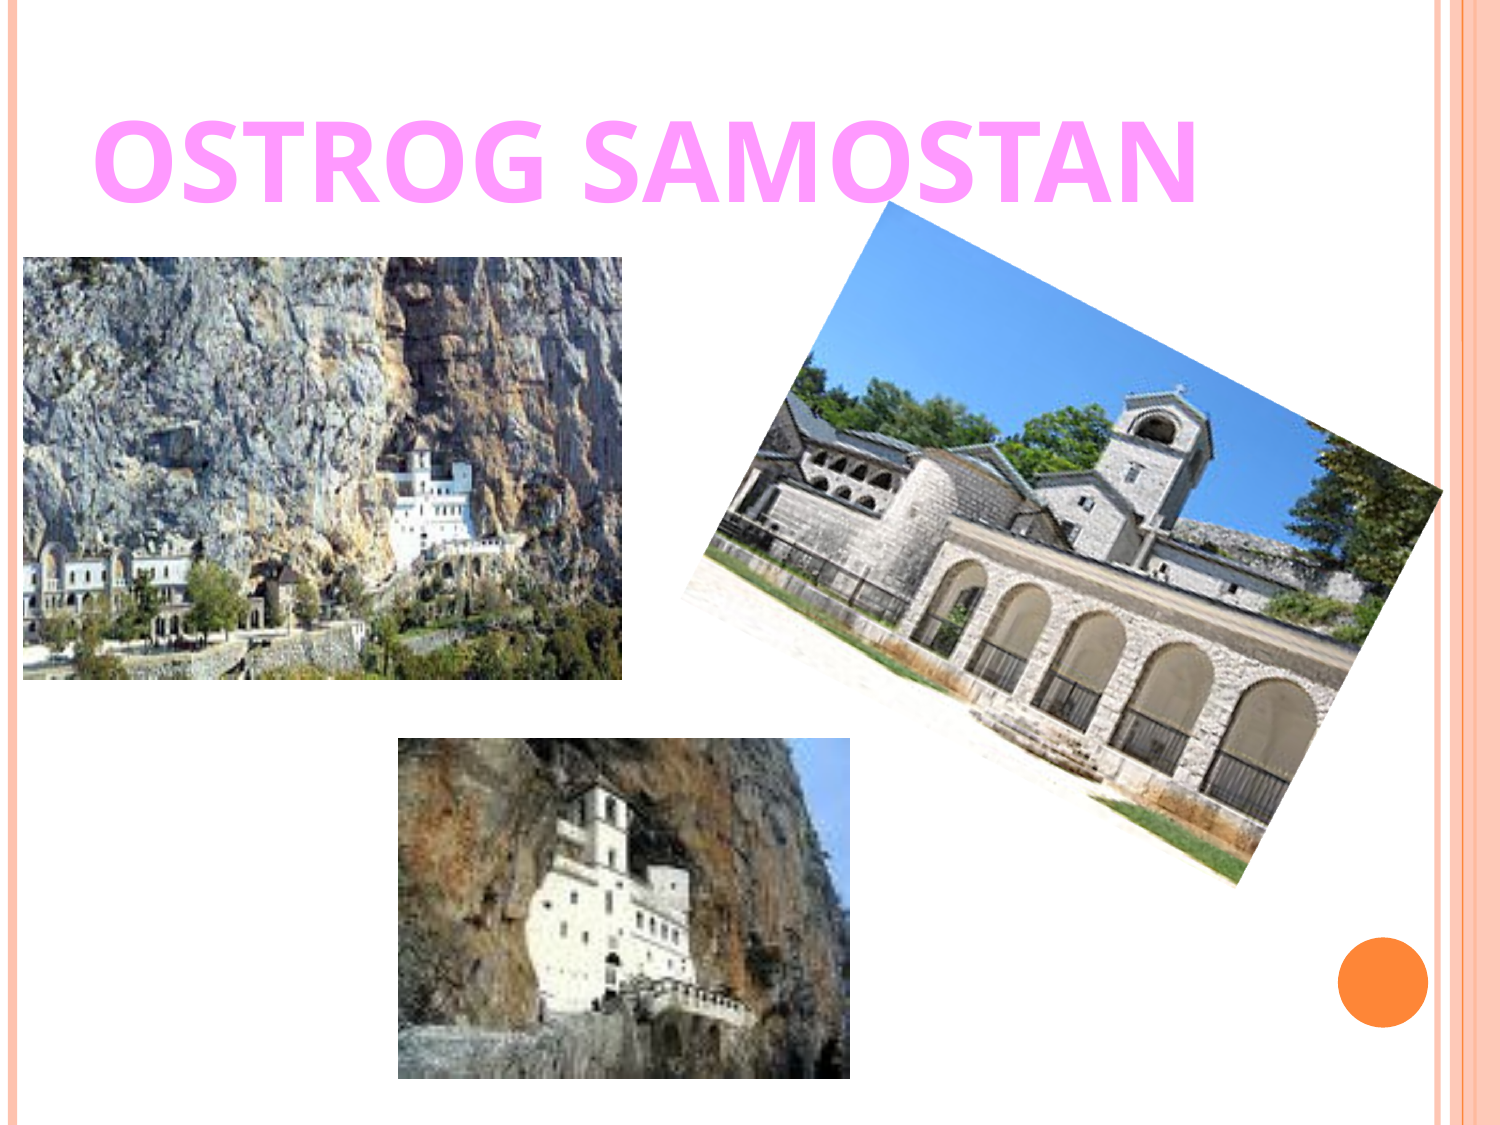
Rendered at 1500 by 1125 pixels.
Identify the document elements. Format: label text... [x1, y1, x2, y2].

picture [679, 199, 1444, 889]
picture [23, 257, 622, 680]
picture [398, 738, 850, 1079]
title OSTROG SAMOSTAN [75, 45, 1300, 233]
